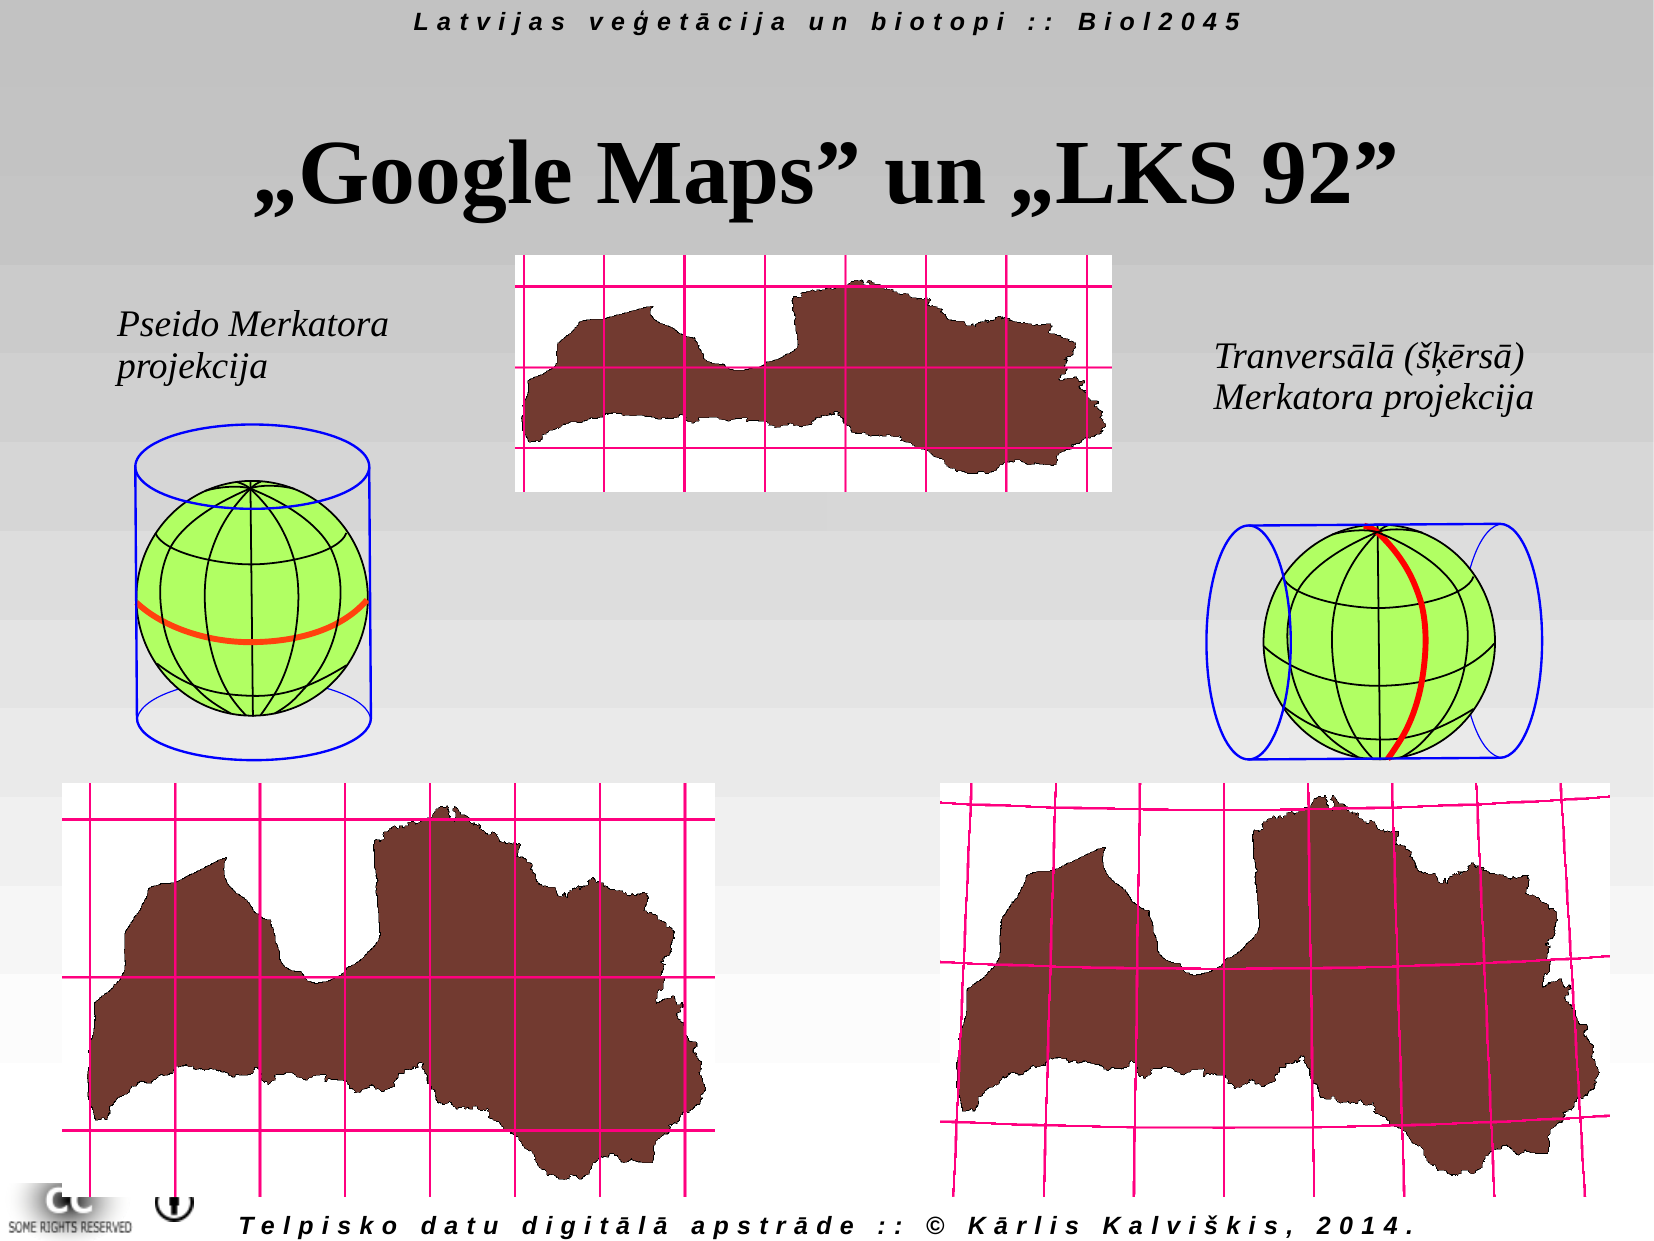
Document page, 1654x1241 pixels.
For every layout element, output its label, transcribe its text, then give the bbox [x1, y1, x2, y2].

text_box [252, 510, 292, 563]
text_box [1383, 531, 1496, 663]
text_box [240, 480, 249, 485]
text_box [254, 697, 271, 716]
text_box [1286, 678, 1314, 724]
text_box [1440, 646, 1495, 725]
text_box [1263, 578, 1288, 662]
text_box [1333, 605, 1378, 684]
text_box [296, 550, 339, 634]
text_box [1291, 593, 1334, 679]
text_box [258, 481, 283, 485]
text_box [138, 609, 187, 680]
text_box [272, 509, 328, 558]
text_box [1381, 684, 1418, 738]
text_box [1327, 733, 1369, 757]
text_box [156, 503, 208, 545]
text_box [1338, 537, 1377, 607]
text_box [1360, 740, 1379, 757]
text_box [1285, 532, 1371, 588]
text_box [166, 627, 226, 692]
text_box [293, 503, 368, 617]
text_box [252, 493, 265, 507]
text_box [1425, 594, 1466, 679]
text_box [277, 629, 335, 693]
text_box [1408, 711, 1473, 756]
text_box [313, 605, 368, 681]
text_box [1300, 537, 1370, 602]
text_box [1394, 733, 1428, 757]
text_box [211, 642, 251, 694]
text_box [173, 508, 230, 558]
text_box [237, 493, 249, 507]
text_box [1381, 740, 1396, 757]
text_box [232, 696, 252, 716]
text_box [279, 668, 346, 713]
text_box [215, 482, 240, 487]
text_box Tranversālā (šķērsā) Merkatora projekcija [1180, 295, 1568, 426]
text_box [1407, 670, 1462, 736]
text_box [262, 690, 300, 716]
text_box [201, 690, 244, 716]
text_box [138, 535, 168, 616]
text_box [255, 487, 316, 505]
text_box [1292, 668, 1353, 736]
text_box [1287, 586, 1296, 605]
text_box [1379, 539, 1417, 607]
text_box [253, 561, 297, 639]
text_box [221, 493, 244, 506]
text_box [211, 510, 250, 563]
text_box [1338, 683, 1378, 738]
text_box [162, 549, 207, 633]
title „Google Maps” un „LKS 92” [29, 56, 1625, 289]
text_box [1380, 606, 1422, 684]
text_box [1391, 540, 1455, 601]
text_box [1285, 710, 1354, 757]
picture [0, 0, 1654, 1241]
text_box [156, 665, 226, 713]
text_box [206, 562, 251, 639]
text_box [254, 642, 292, 695]
text_box Pseido Merkatora projekcija [59, 295, 447, 394]
text_box [257, 493, 282, 507]
text_box [1344, 526, 1363, 530]
text_box [188, 488, 244, 505]
text_box [1263, 648, 1288, 706]
